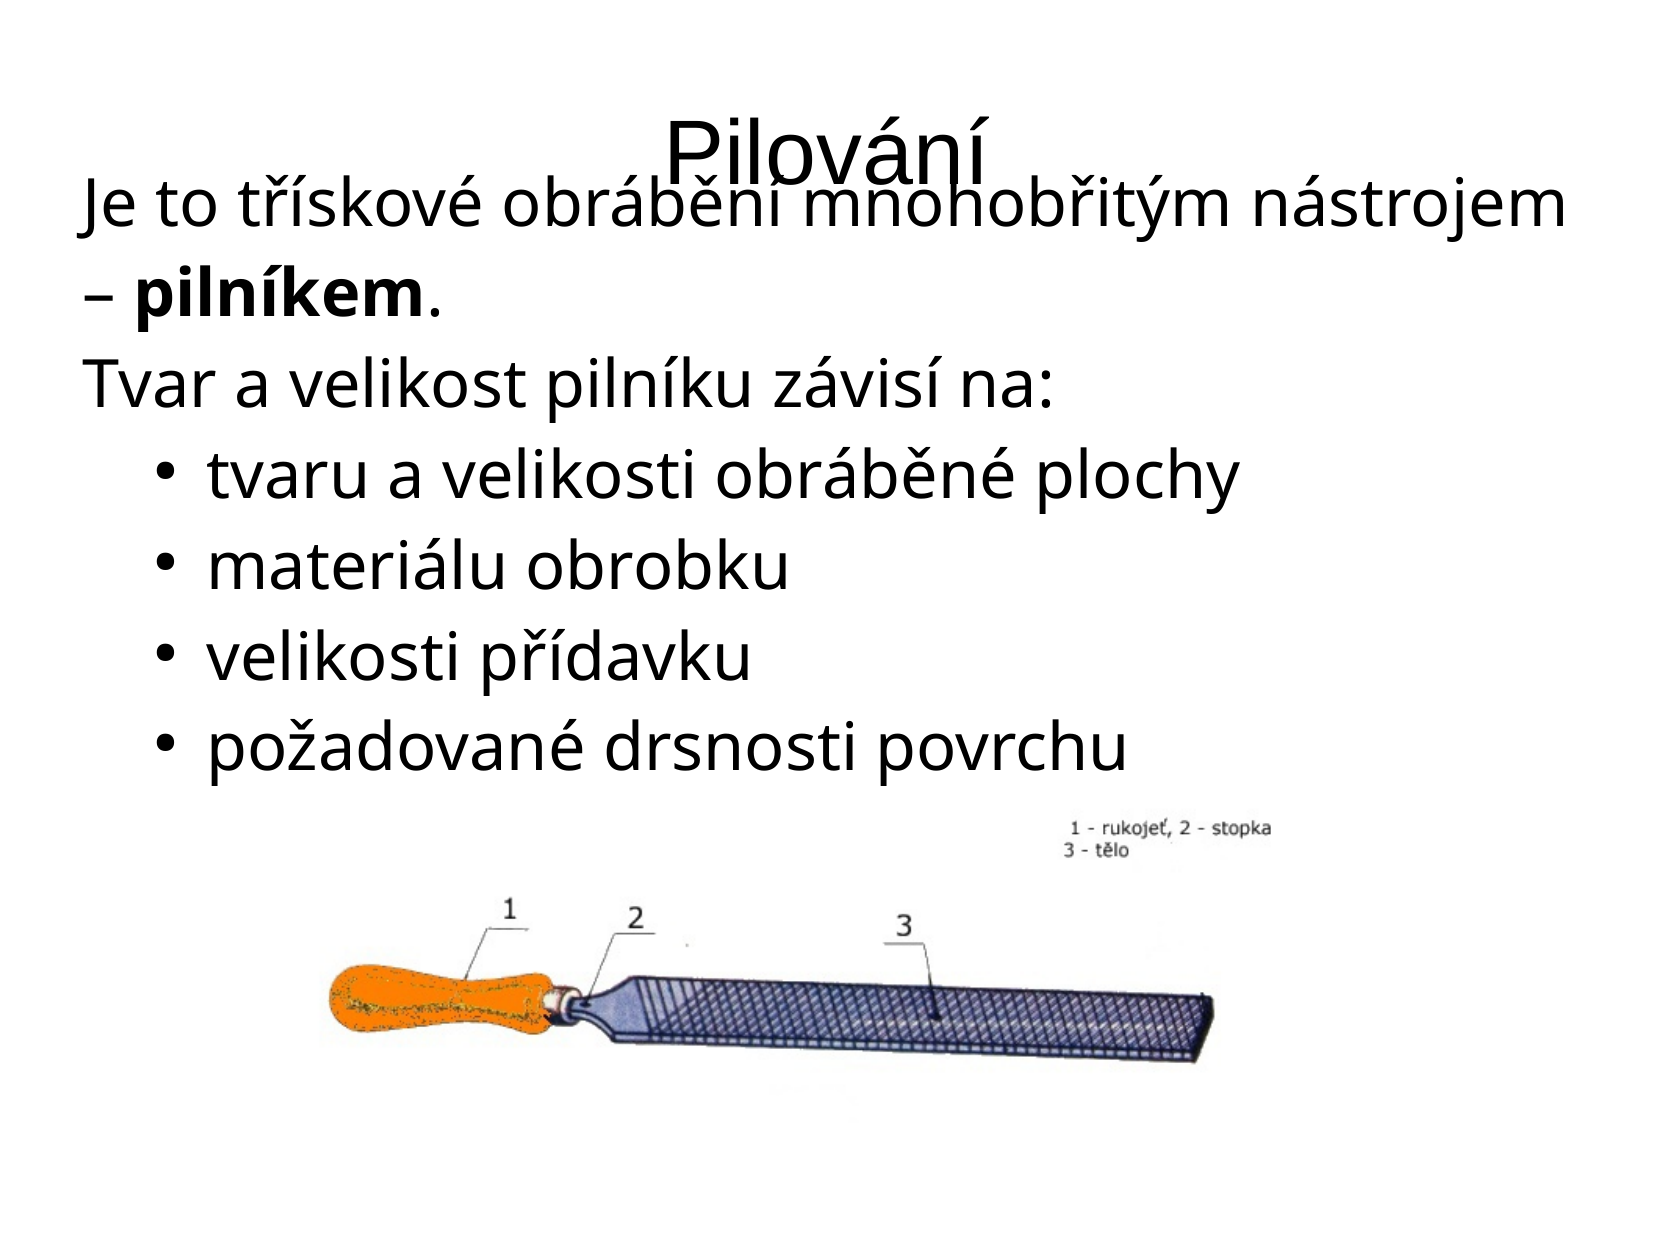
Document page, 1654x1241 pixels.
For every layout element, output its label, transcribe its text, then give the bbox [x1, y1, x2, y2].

picture [295, 797, 1296, 1135]
title Pilování [82, 49, 1571, 234]
subtitle Je to třískové obrábění mnohobřitým nástrojem – pilníkem. Tvar a velikost pilníku závisí na: tvaru a velikosti obráběné plochy materiálu obrobku velikosti přídavku požadované drsnosti povrchu [82, 234, 1571, 1165]
